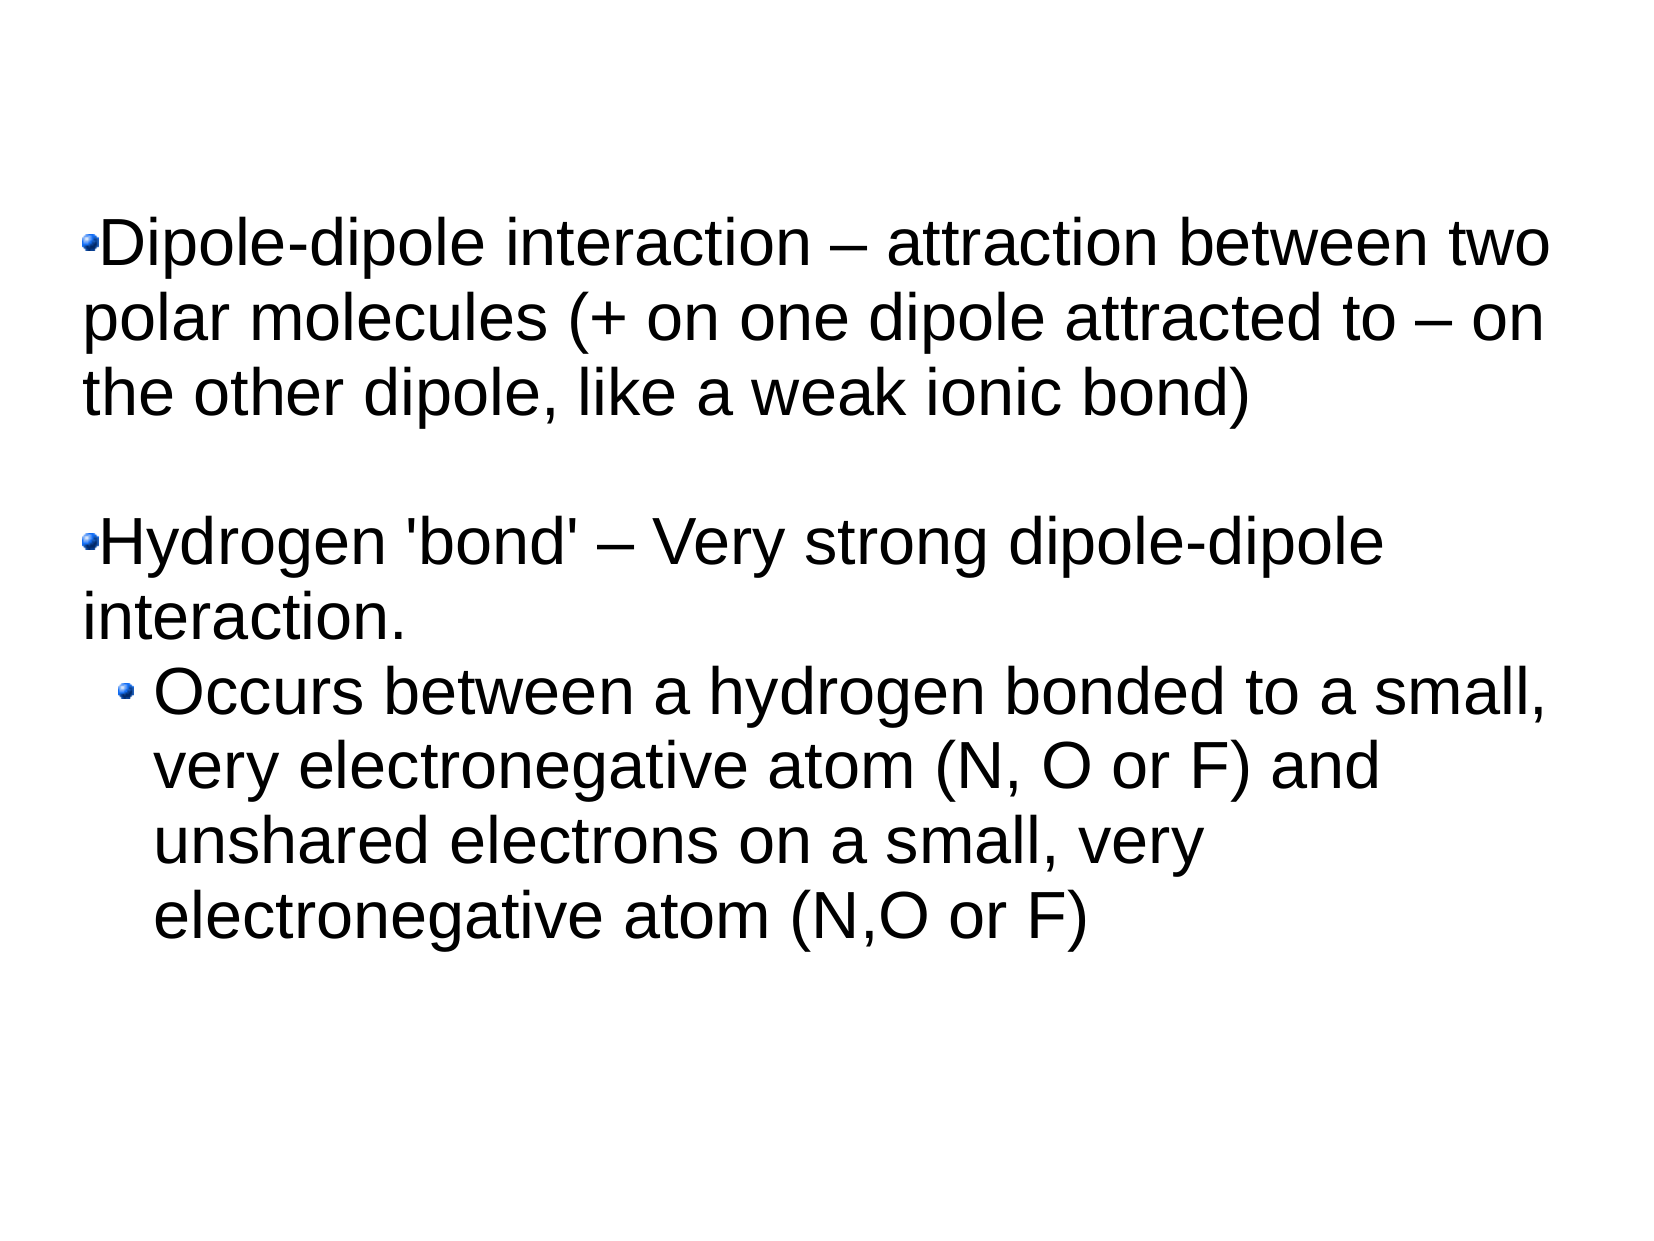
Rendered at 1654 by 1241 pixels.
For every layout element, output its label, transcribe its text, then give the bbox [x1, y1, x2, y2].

subtitle Dipole-dipole interaction – attraction between two polar molecules (+ on one dipole attracted to – on the other dipole, like a weak ionic bond) Hydrogen 'bond' – Very strong dipole-dipole interaction. Occurs between a hydrogen bonded to a small, very electronegative atom (N, O or F) and unshared electrons on a small, very electronegative atom (N,O or F) [82, 49, 1571, 1109]
